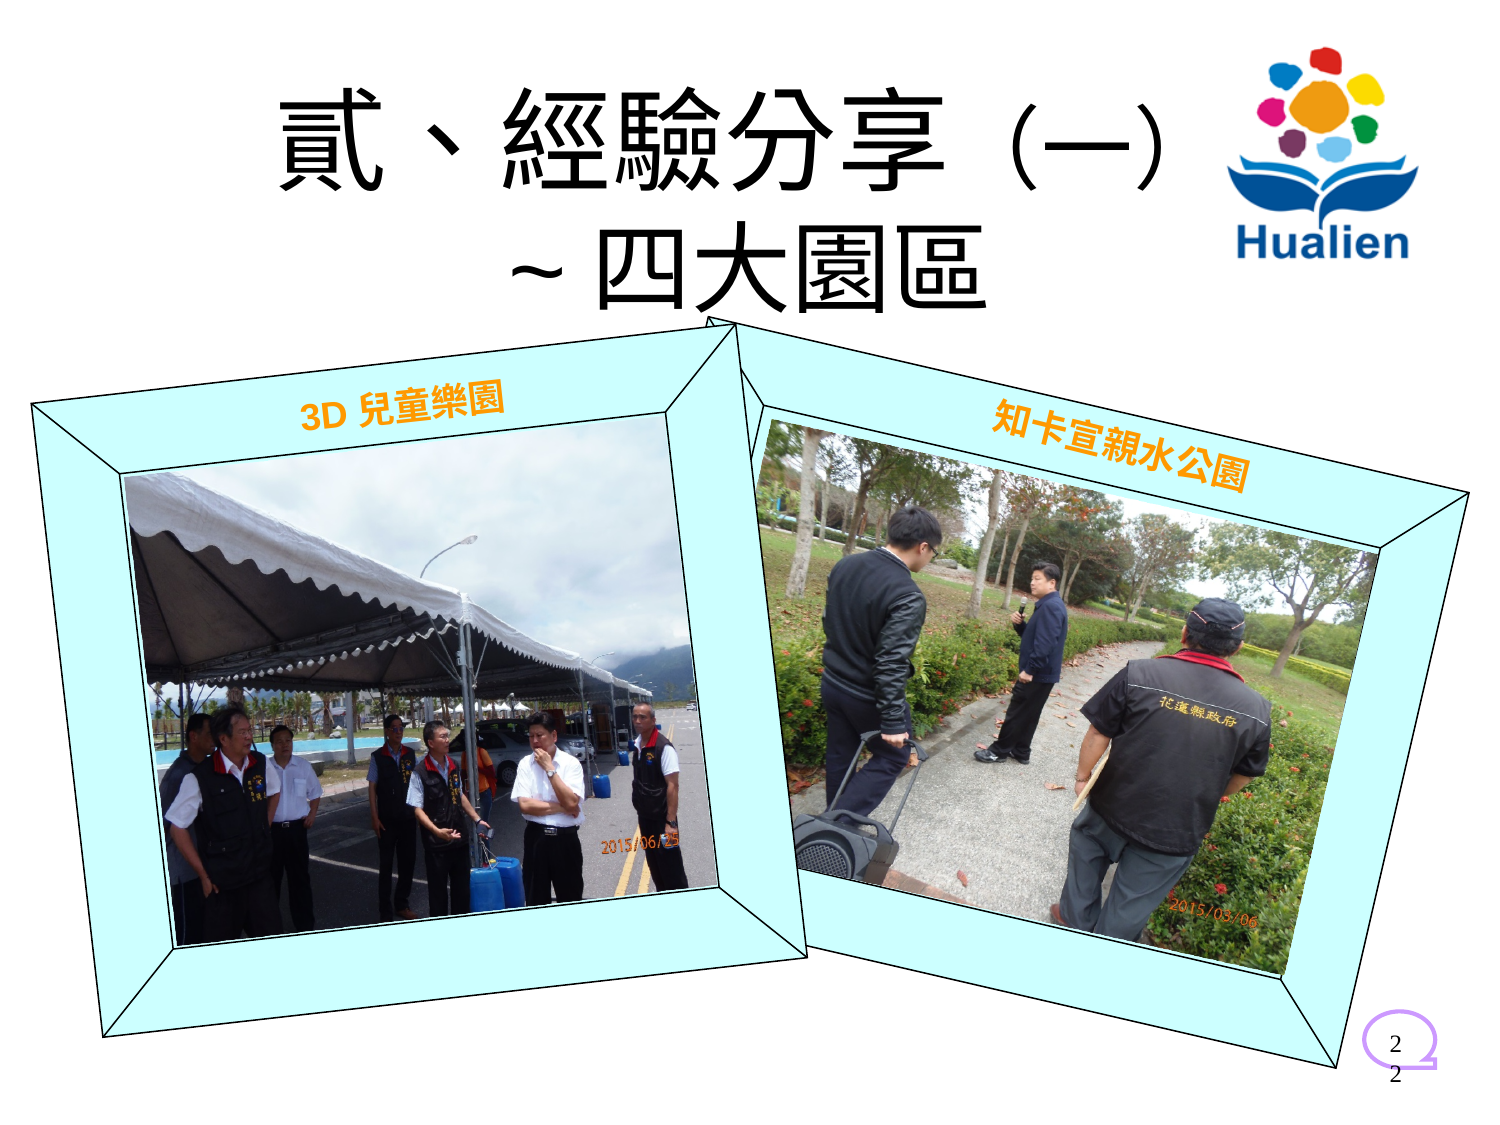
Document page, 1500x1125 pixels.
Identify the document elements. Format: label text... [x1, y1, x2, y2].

text_box 22 [1364, 1011, 1436, 1068]
title 貳、經驗分享（一） ~四大園區 [75, 45, 1426, 351]
text_box 知卡宣親水公園 [1016, 410, 1026, 430]
text_box [31, 316, 1470, 1069]
text_box 知卡宣親水公園 [987, 378, 1257, 513]
text_box 3D兒童樂園 [287, 361, 519, 451]
picture [123, 415, 717, 946]
text_box 知卡宣親水公園 [992, 414, 1002, 428]
picture [755, 418, 1378, 975]
